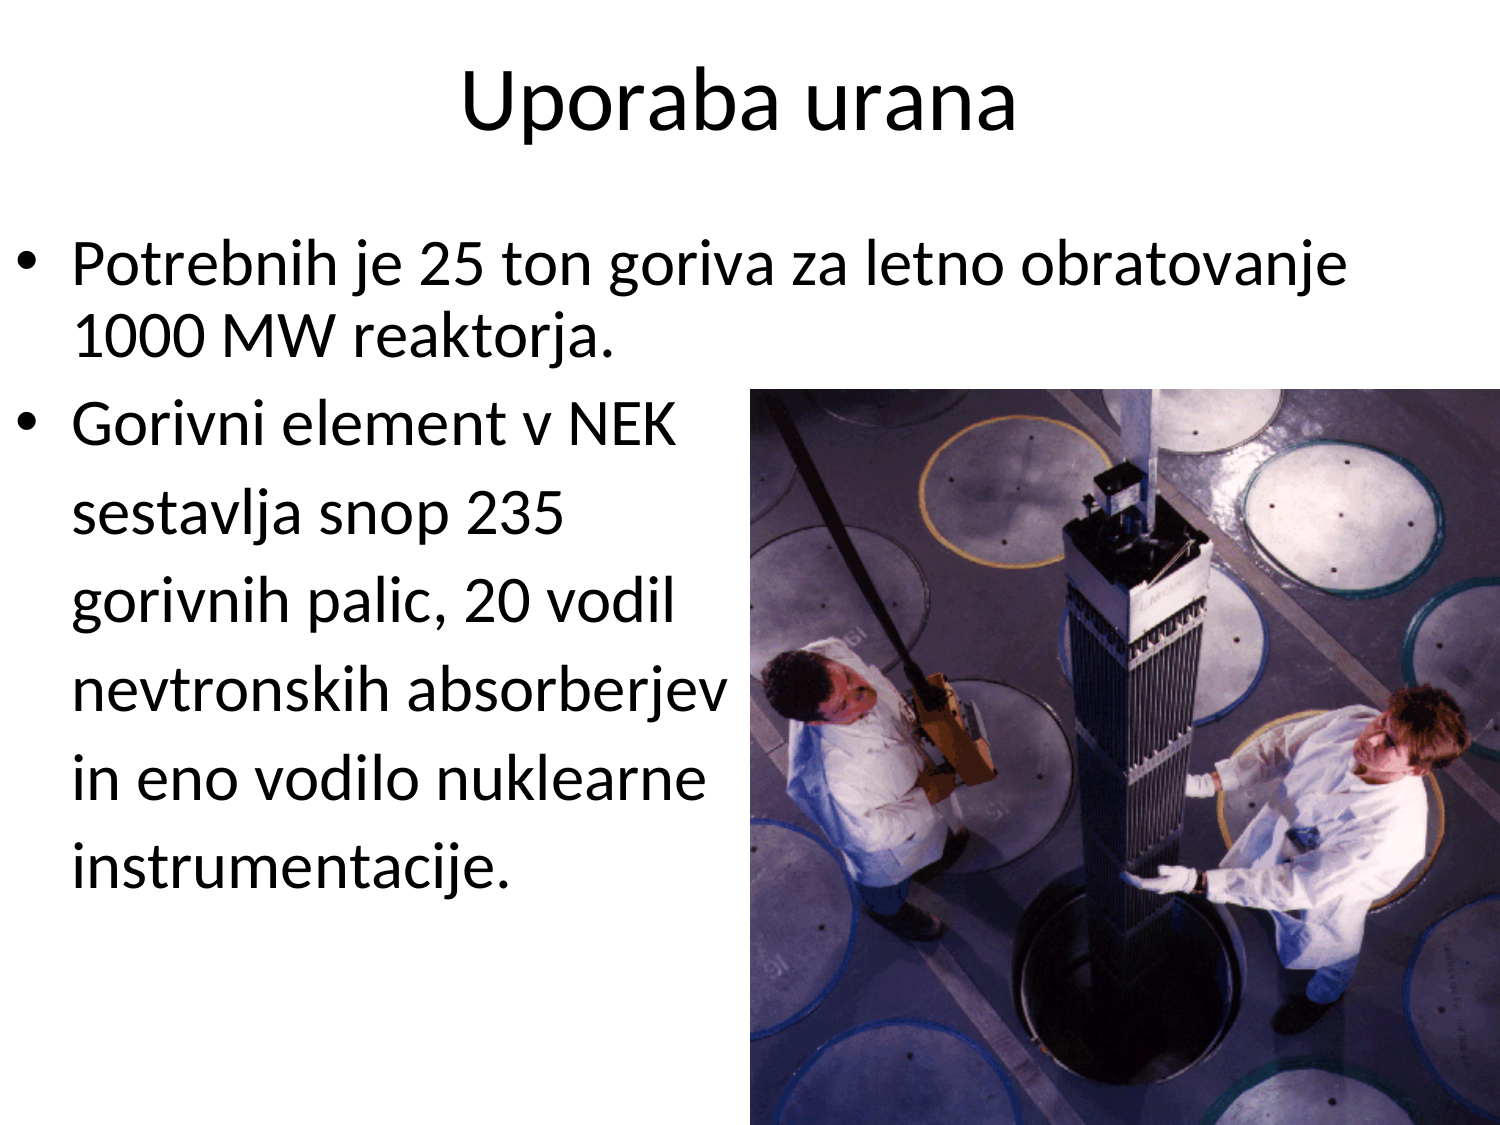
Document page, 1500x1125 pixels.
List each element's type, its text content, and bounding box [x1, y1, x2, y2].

text_box Potrebnih je 25 ton goriva za letno obratovanje 1000 MW reaktorja. Gorivni element v NEK sestavlja snop 235 gorivnih palic, 20 vodil nevtronskih absorberjev in eno vodilo nuklearne instrumentacije. [0, 220, 1500, 1002]
text_box Uporaba urana [64, 0, 1415, 188]
picture [750, 389, 1500, 1125]
